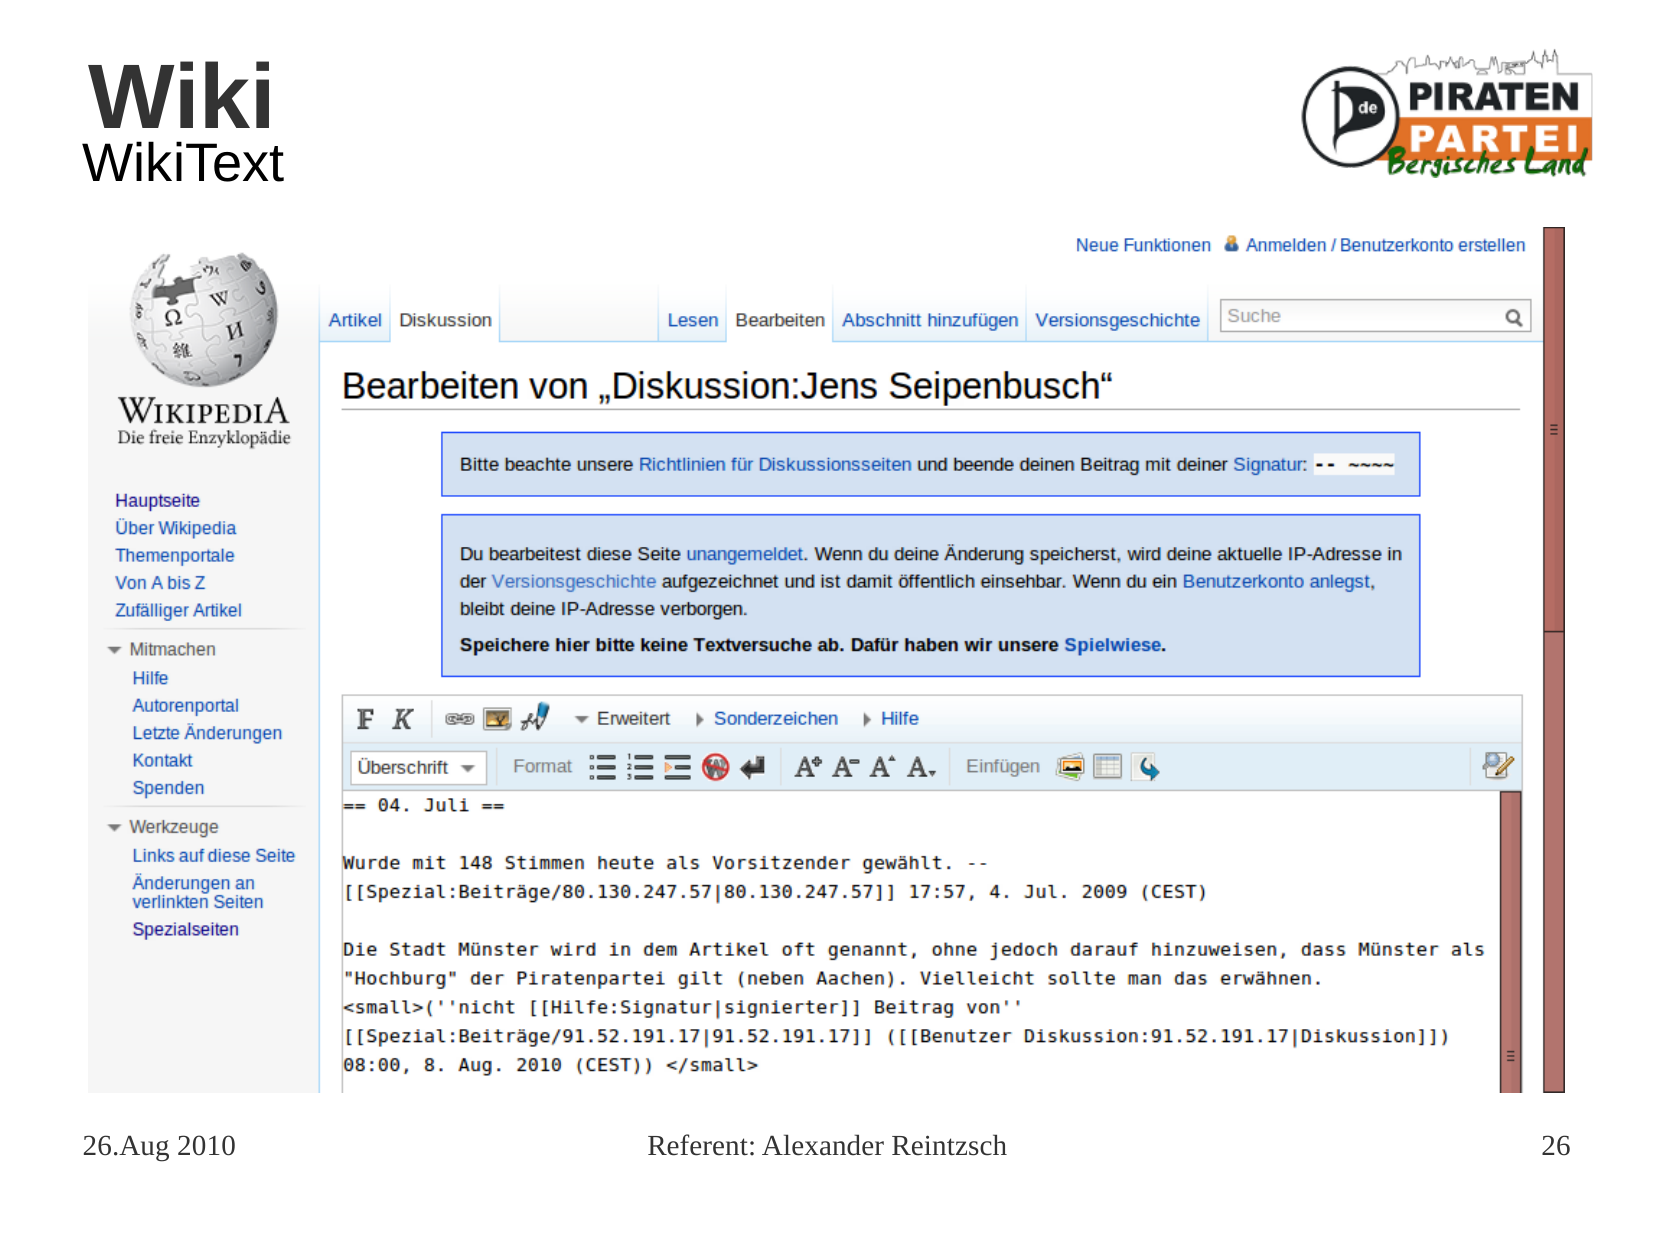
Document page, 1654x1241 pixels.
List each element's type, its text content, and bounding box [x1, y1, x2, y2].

title WikiText [82, 118, 1300, 207]
picture [88, 227, 1565, 1093]
picture [1299, 48, 1595, 178]
